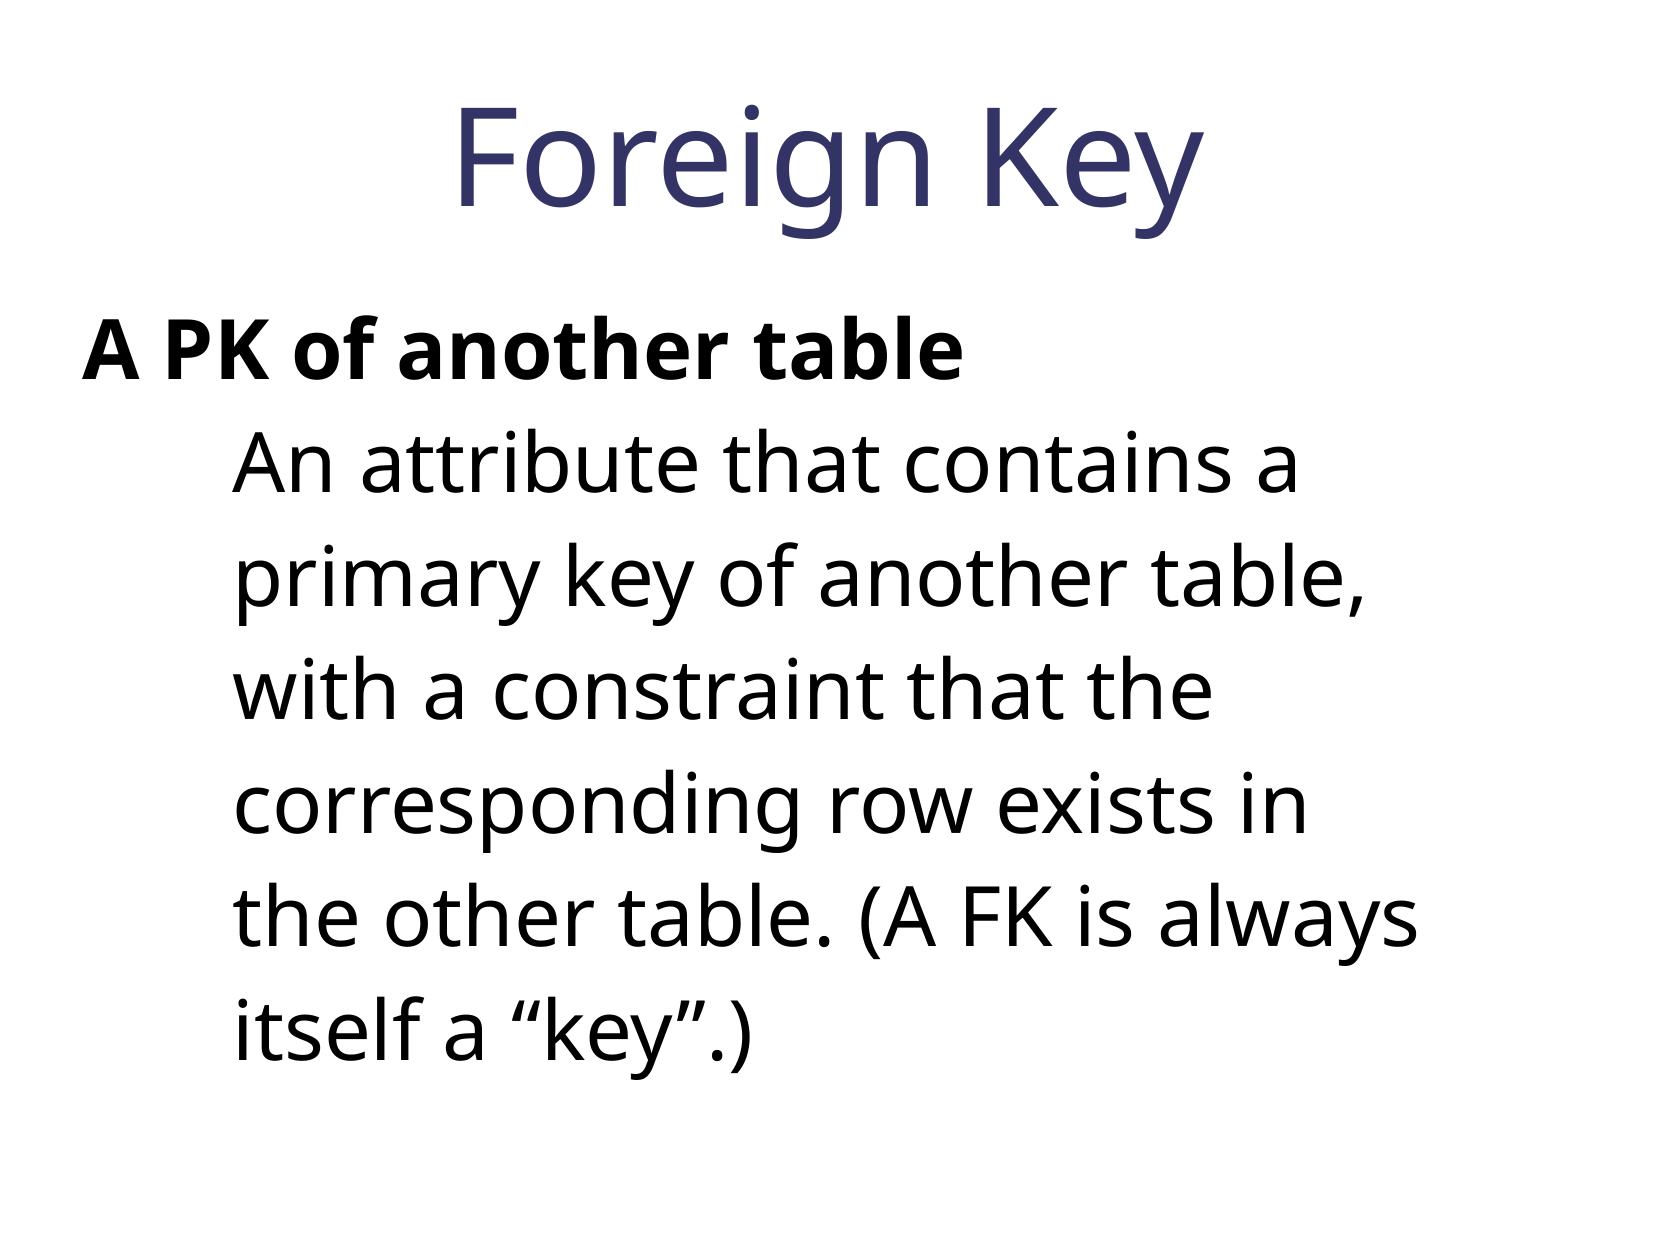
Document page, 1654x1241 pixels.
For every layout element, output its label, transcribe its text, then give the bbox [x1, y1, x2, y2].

subtitle A PK of another table An attribute that contains a primary key of another table, with a constraint that the corresponding row exists in the other table. (A FK is always itself a “key”.) [82, 290, 1571, 1101]
title Foreign Key [82, 56, 1571, 250]
